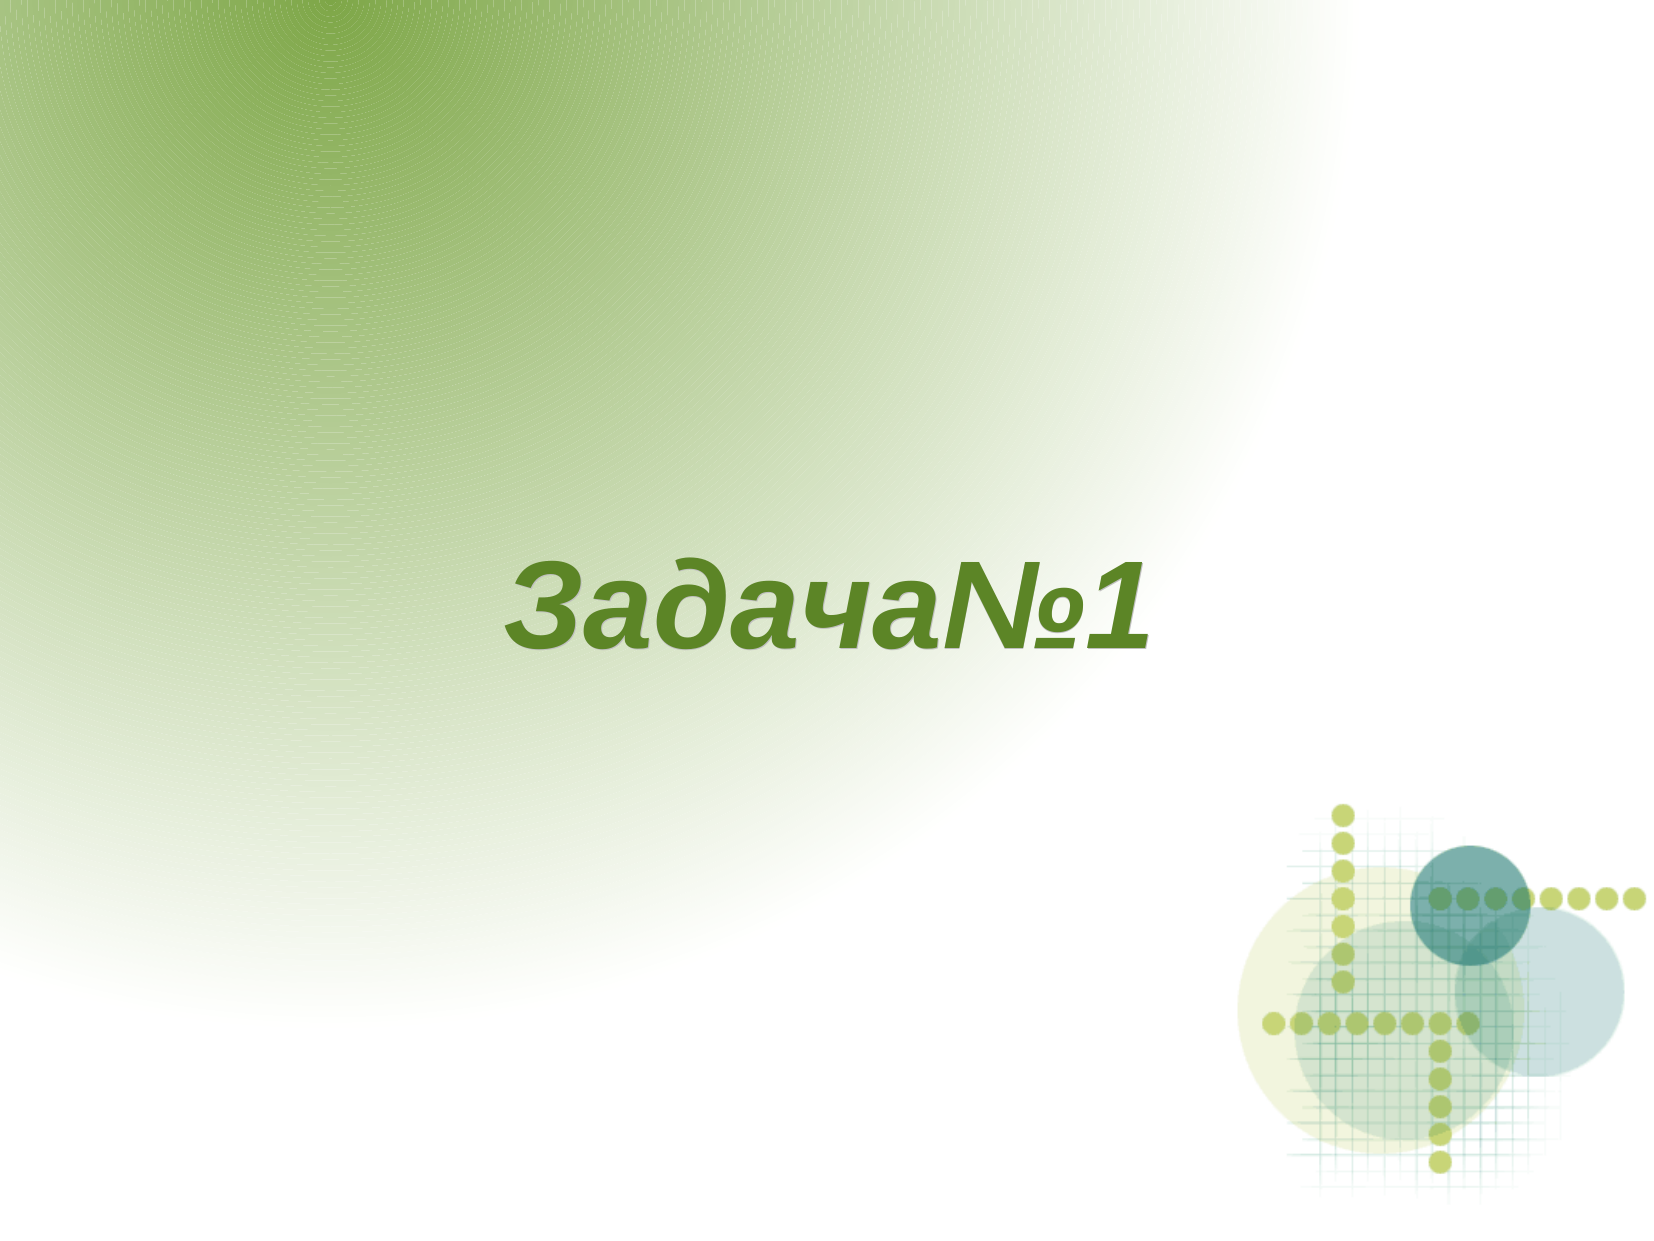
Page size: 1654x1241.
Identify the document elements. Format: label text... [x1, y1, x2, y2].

title Задача№1 [123, 501, 1536, 709]
picture [1224, 792, 1654, 1211]
